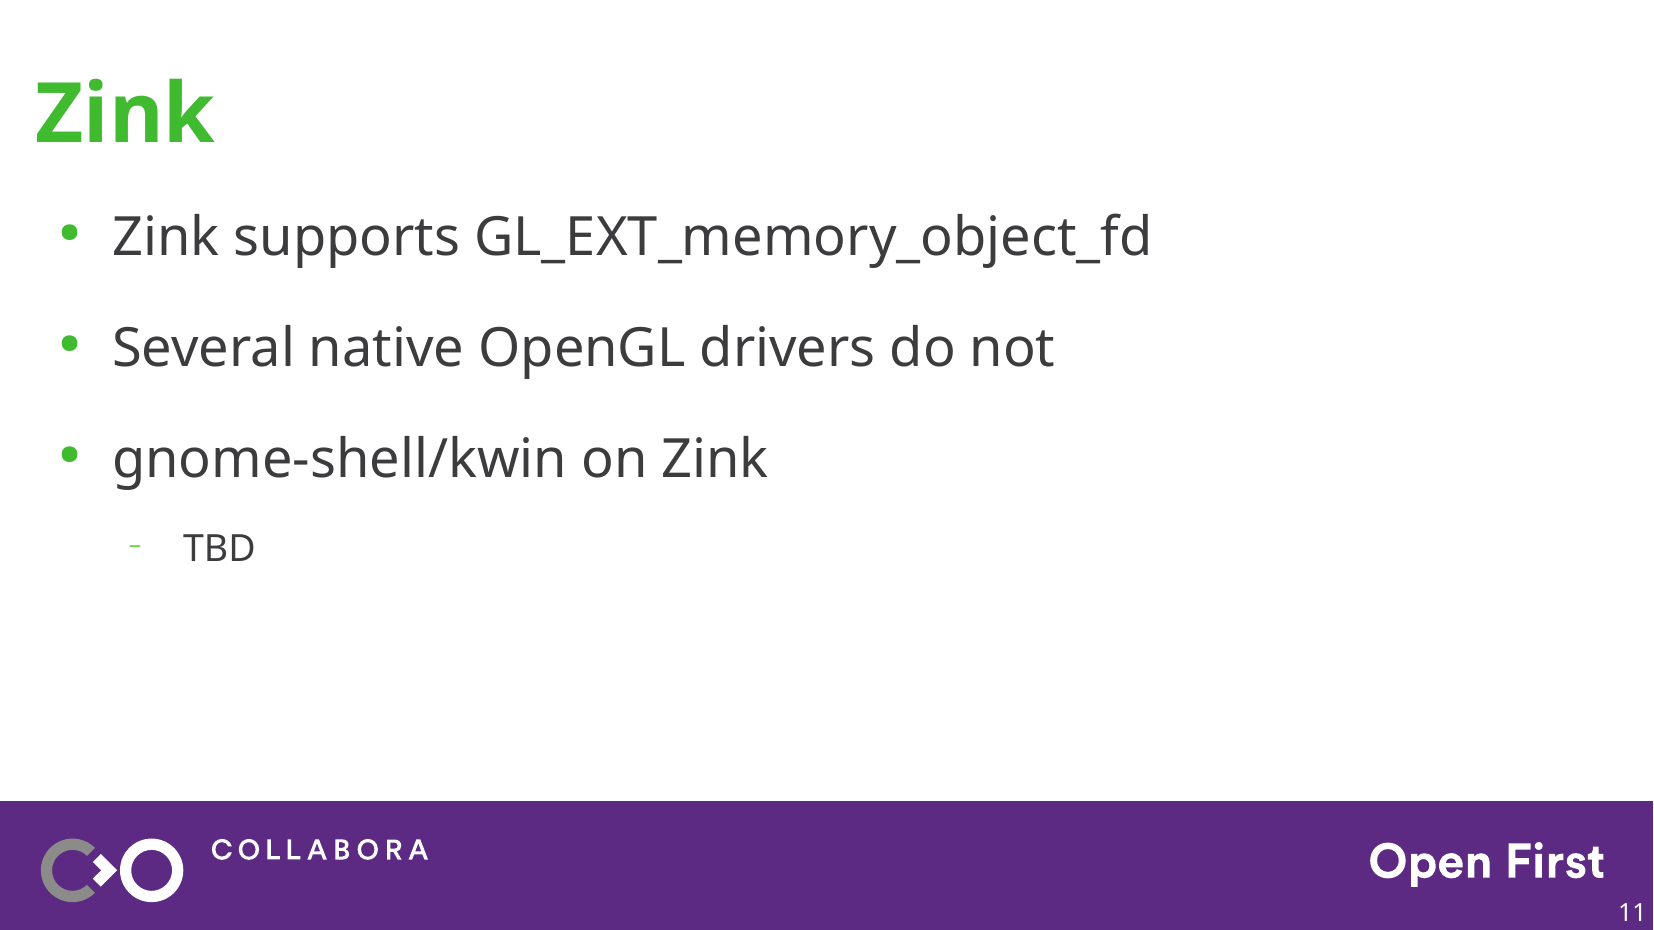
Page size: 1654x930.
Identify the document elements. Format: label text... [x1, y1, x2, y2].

list Zink supports GL_EXT_memory_object_fd Several native OpenGL drivers do not gnome-shell/kwin on Zink TBD [41, 160, 1613, 804]
title Zink [35, 61, 1608, 159]
